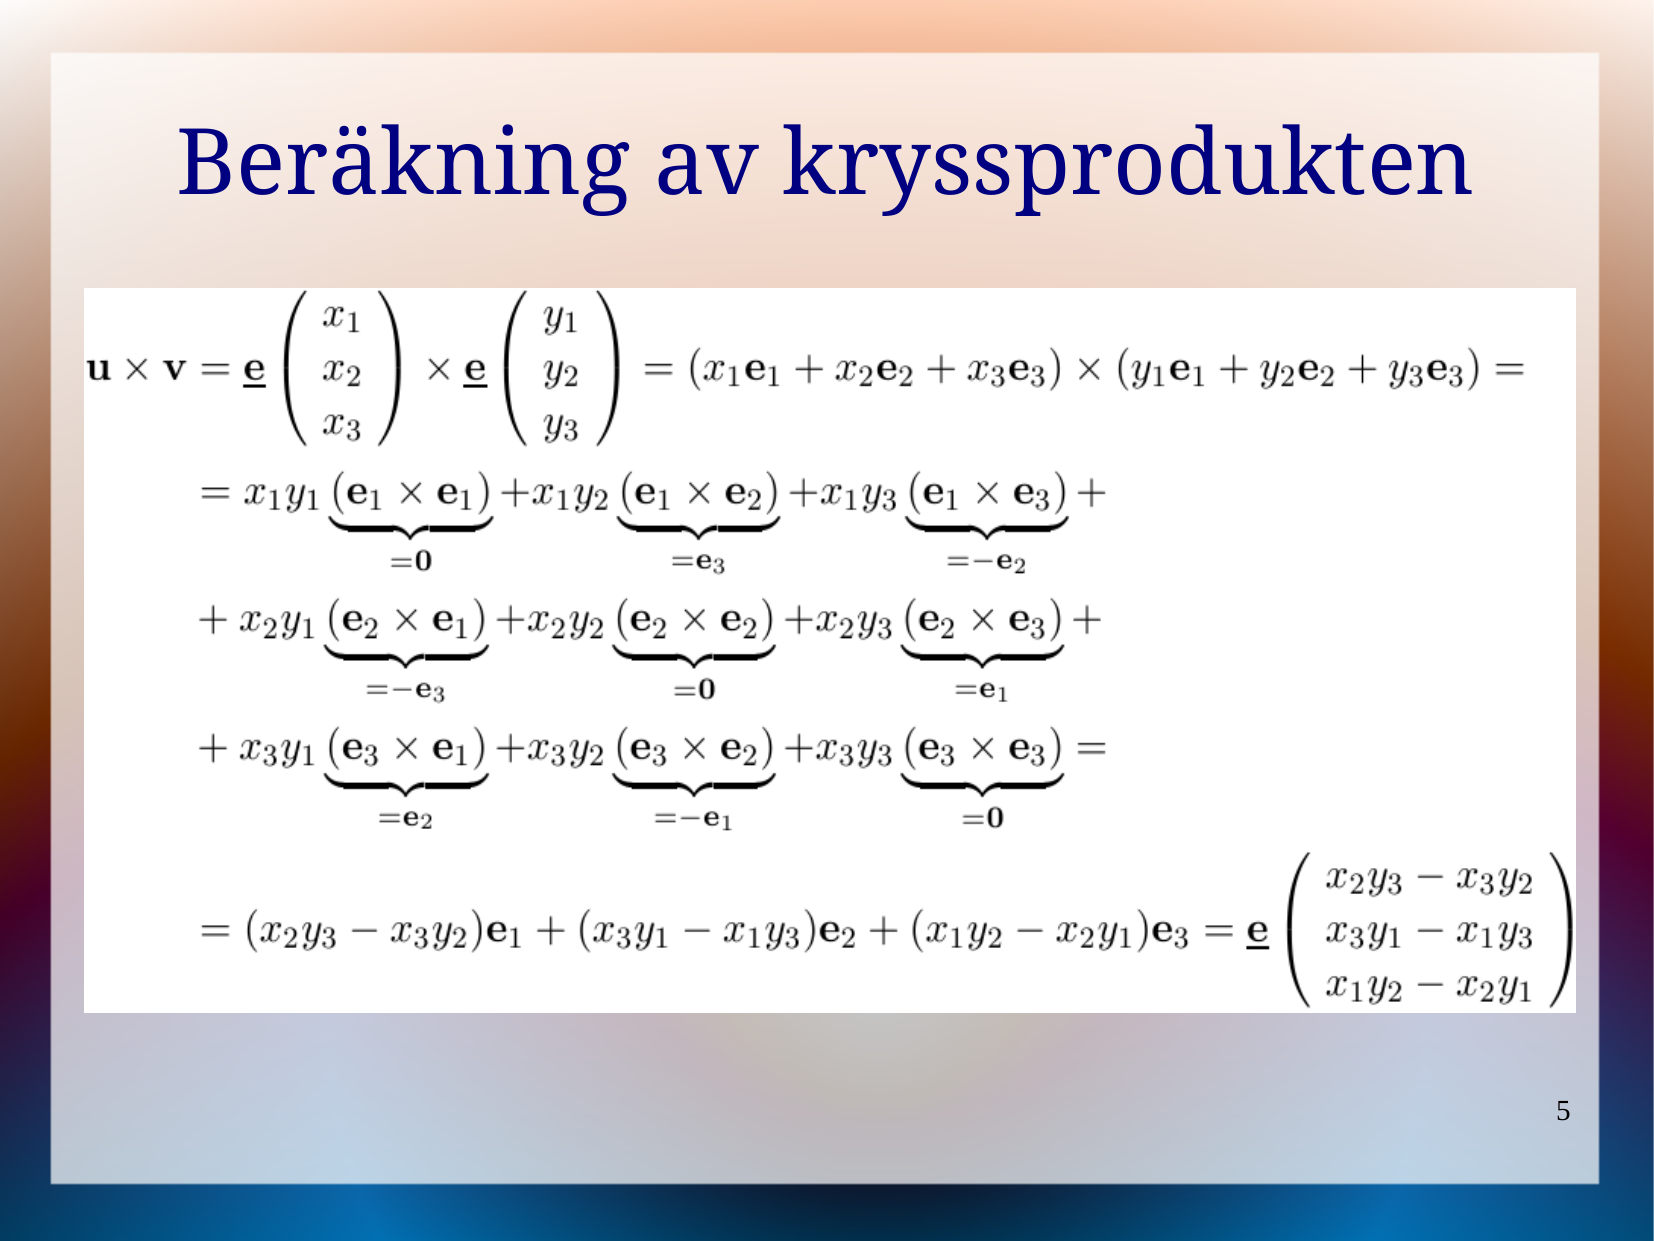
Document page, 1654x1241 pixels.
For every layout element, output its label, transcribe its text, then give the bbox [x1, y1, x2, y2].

picture [0, 0, 1654, 1241]
title Beräkning av kryssprodukten [82, 62, 1571, 255]
